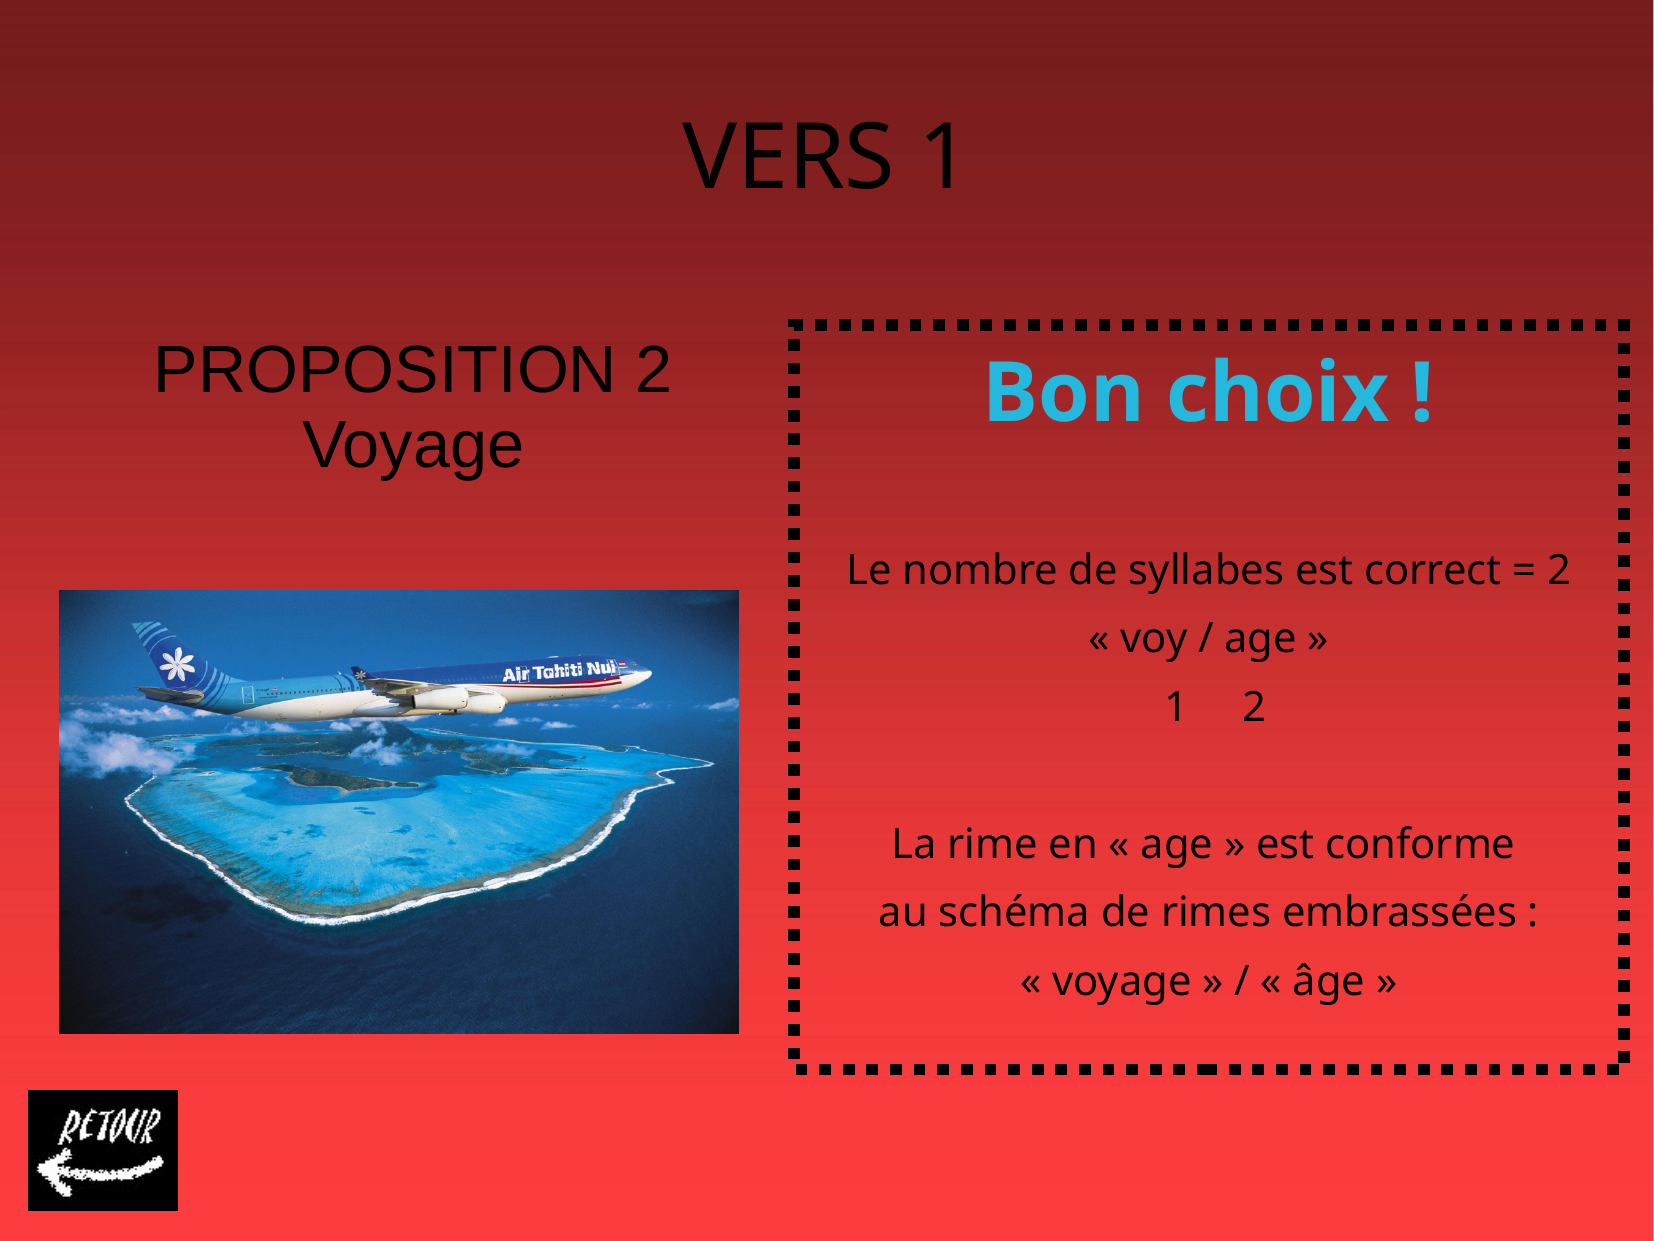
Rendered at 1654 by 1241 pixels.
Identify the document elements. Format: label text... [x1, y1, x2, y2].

text_box PROPOSITION 2 Voyage [118, 324, 709, 490]
title VERS 1 [82, 56, 1571, 250]
picture [0, 0, 1654, 1241]
list Bon choix ! Le nombre de syllabes est correct = 2 « voy / age » 1 2 La rime en « age » est conforme au schéma de rimes embrassées : « voyage » / « âge » [793, 324, 1625, 1063]
